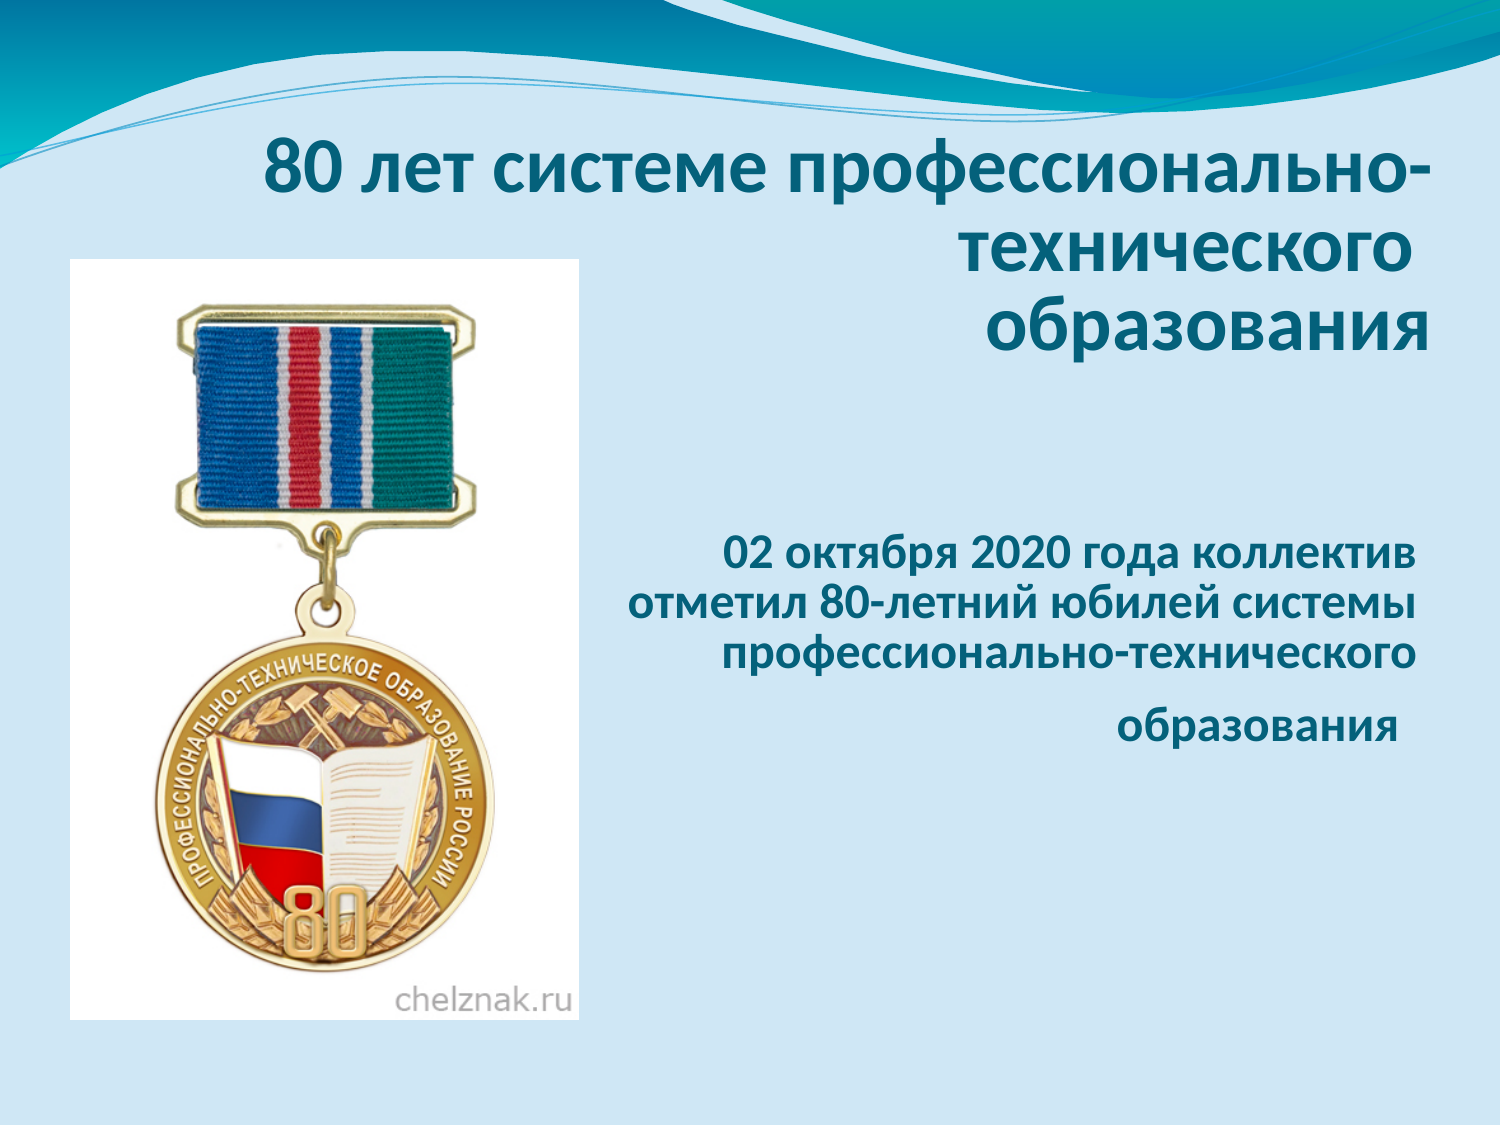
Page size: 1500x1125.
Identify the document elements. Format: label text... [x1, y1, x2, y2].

picture [70, 259, 579, 1020]
title 80 лет системе профессионально-технического образования [82, 106, 1433, 397]
list 02 октября 2020 года коллектив отметил 80-летний юбилей системы профессионально-технического образования [543, 531, 1418, 851]
